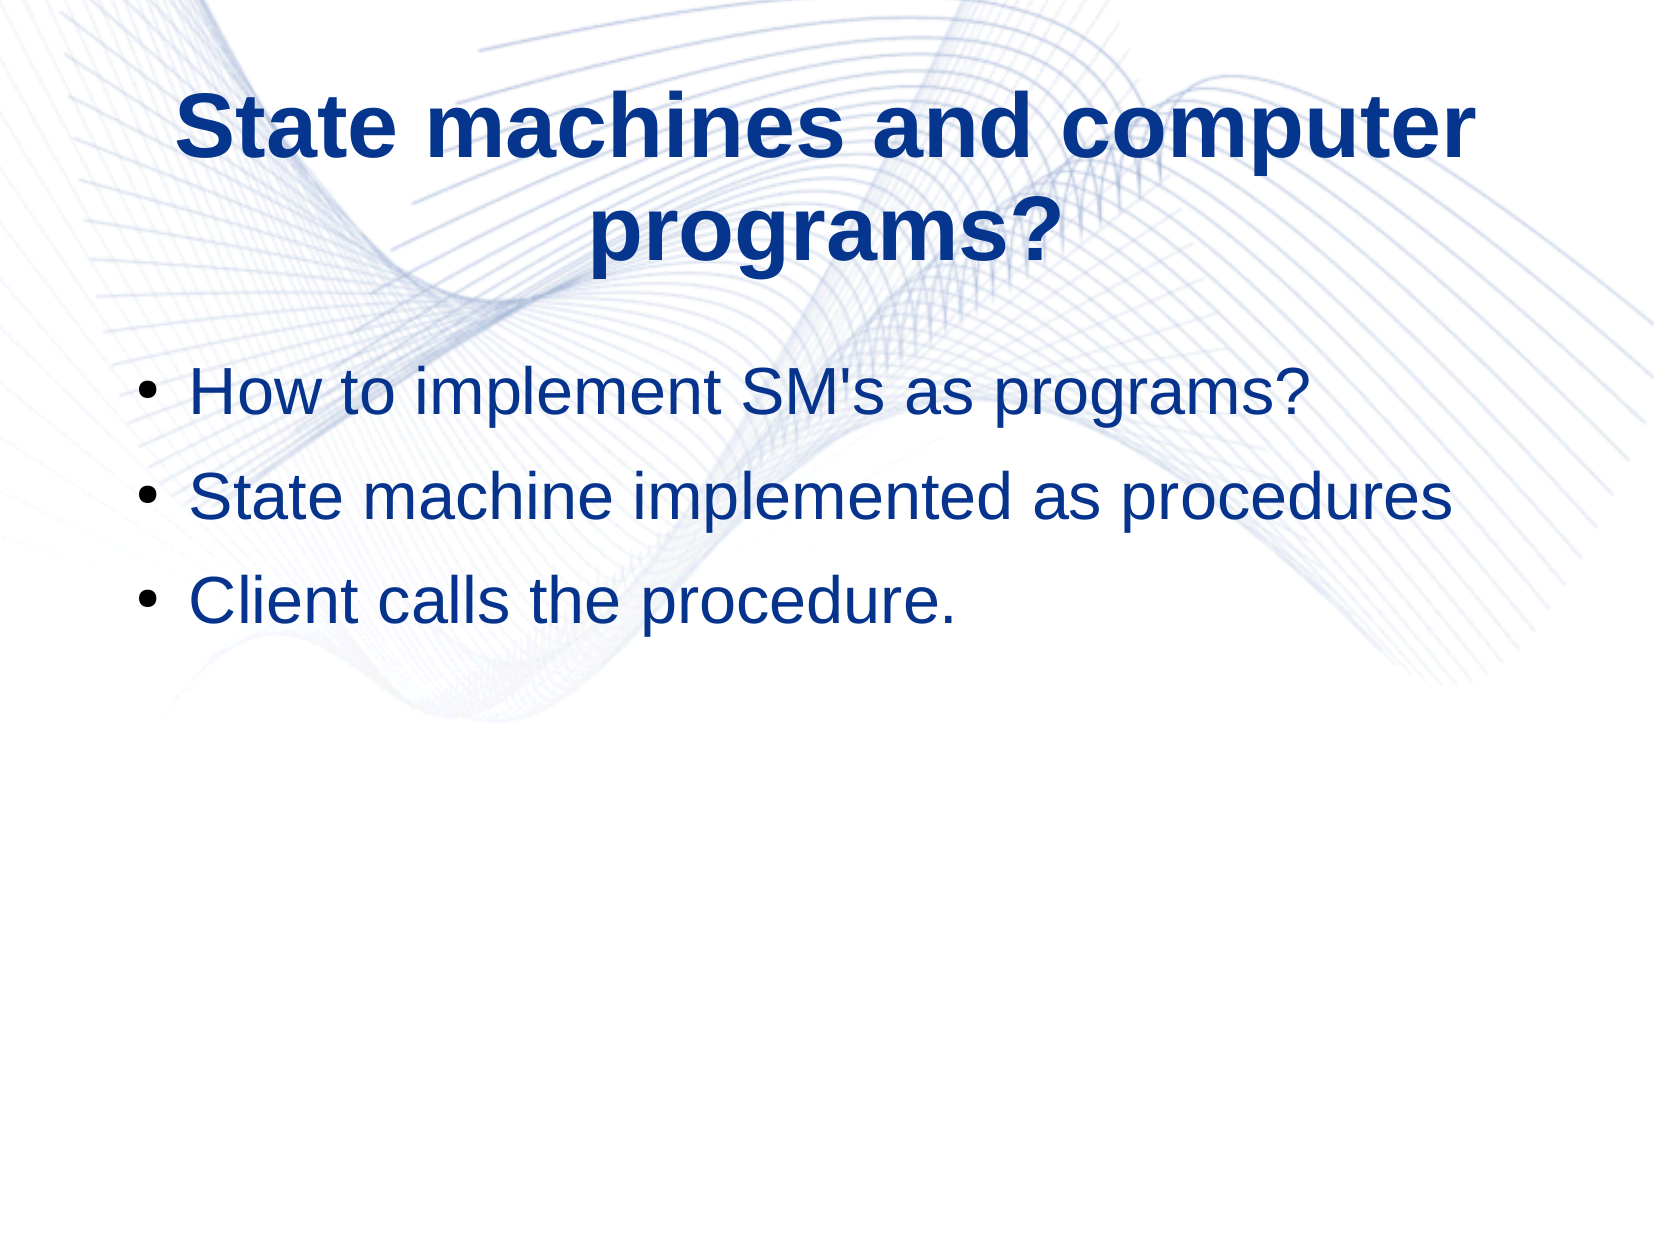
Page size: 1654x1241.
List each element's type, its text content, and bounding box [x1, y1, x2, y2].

picture [0, 0, 1654, 1241]
title State machines and computer programs? [118, 66, 1536, 288]
list How to implement SM's as programs? State machine implemented as procedures Client calls the procedure. [118, 354, 1536, 1108]
